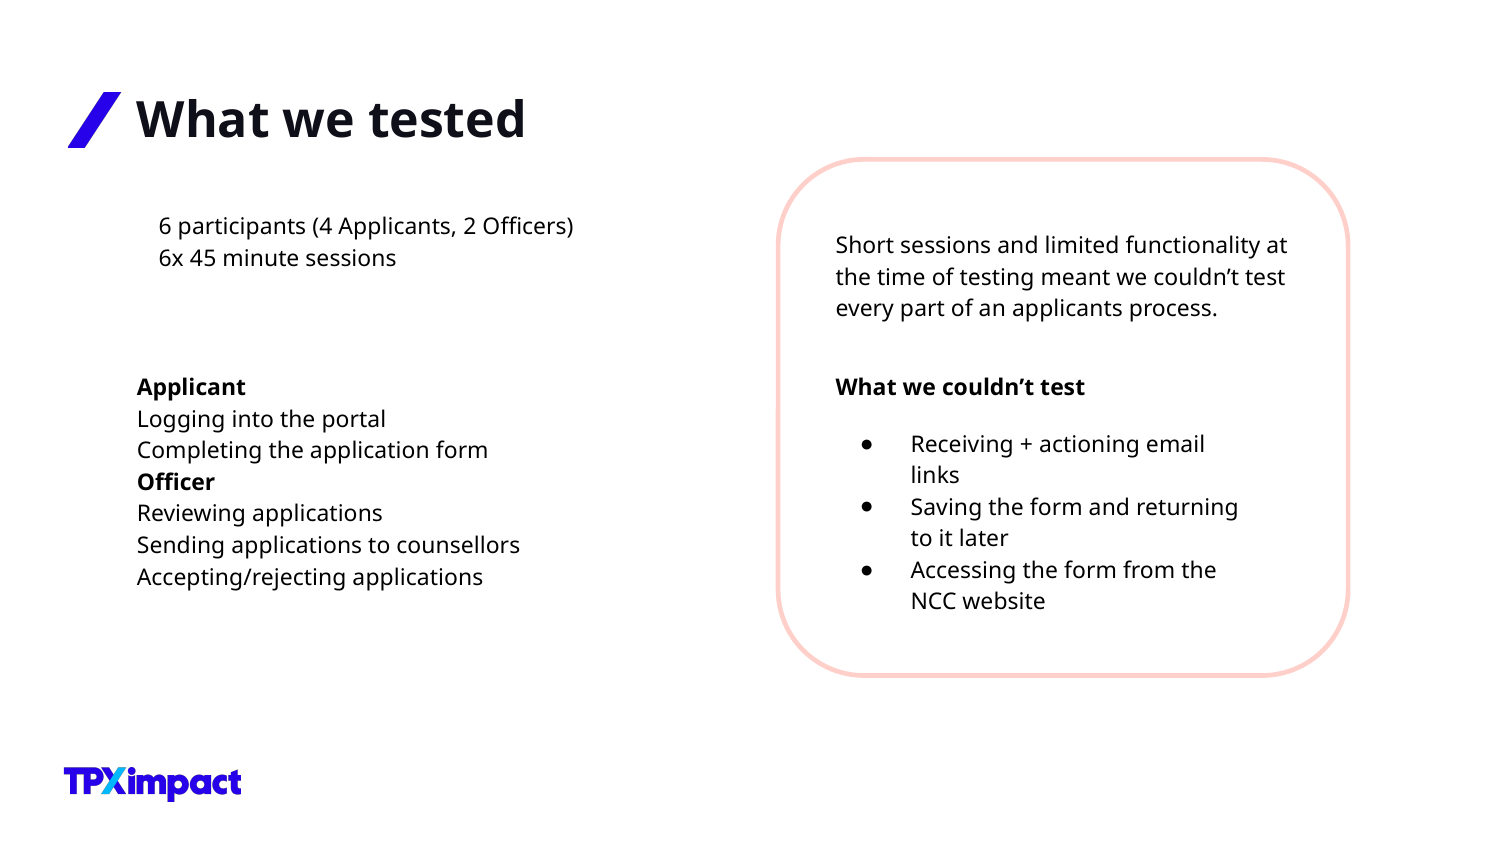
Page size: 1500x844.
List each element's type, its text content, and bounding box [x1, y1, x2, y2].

text_box [778, 159, 1349, 676]
picture [67, 92, 121, 148]
title Applicant Logging into the portal Completing the application form Officer Reviewing applications Sending applications to counsellors Accepting/rejecting applications [121, 353, 763, 663]
title What we tested [121, 72, 876, 167]
picture [63, 767, 241, 802]
text_box What we couldn’t test Receiving + actioning email links Saving the form and returning to it later Accessing the form from the NCC website [820, 353, 1275, 630]
text_box 6 participants (4 Applicants, 2 Officers) 6x 45 minute sessions [143, 192, 636, 286]
text_box Short sessions and limited functionality at the time of testing meant we couldn’t test every part of an applicants process. [820, 211, 1313, 337]
